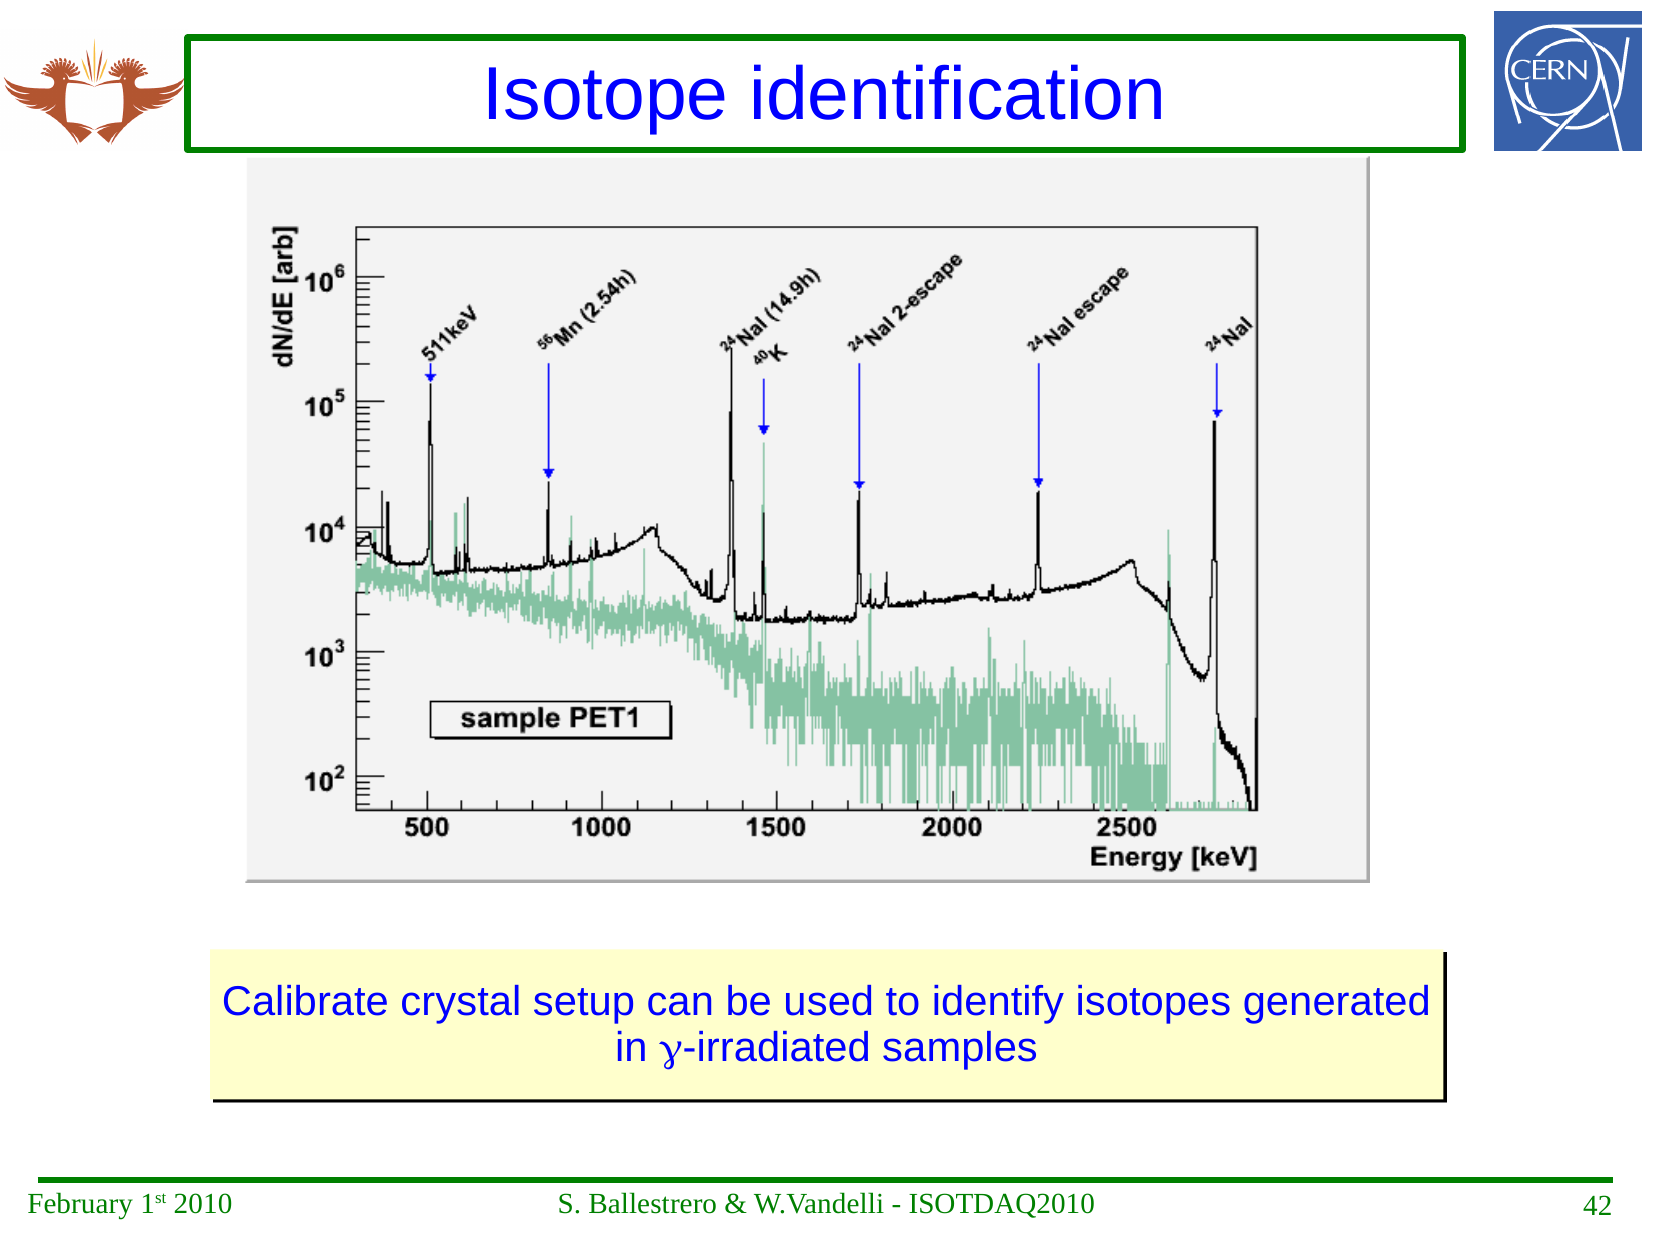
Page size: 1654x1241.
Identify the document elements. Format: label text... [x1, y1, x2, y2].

picture [1494, 11, 1642, 151]
picture [244, 155, 1370, 883]
picture [0, 29, 188, 151]
list Calibrate crystal setup can be used to identify isotopes generated in -irradiated samples [210, 949, 1444, 1100]
title Isotope identification [187, 44, 1463, 143]
